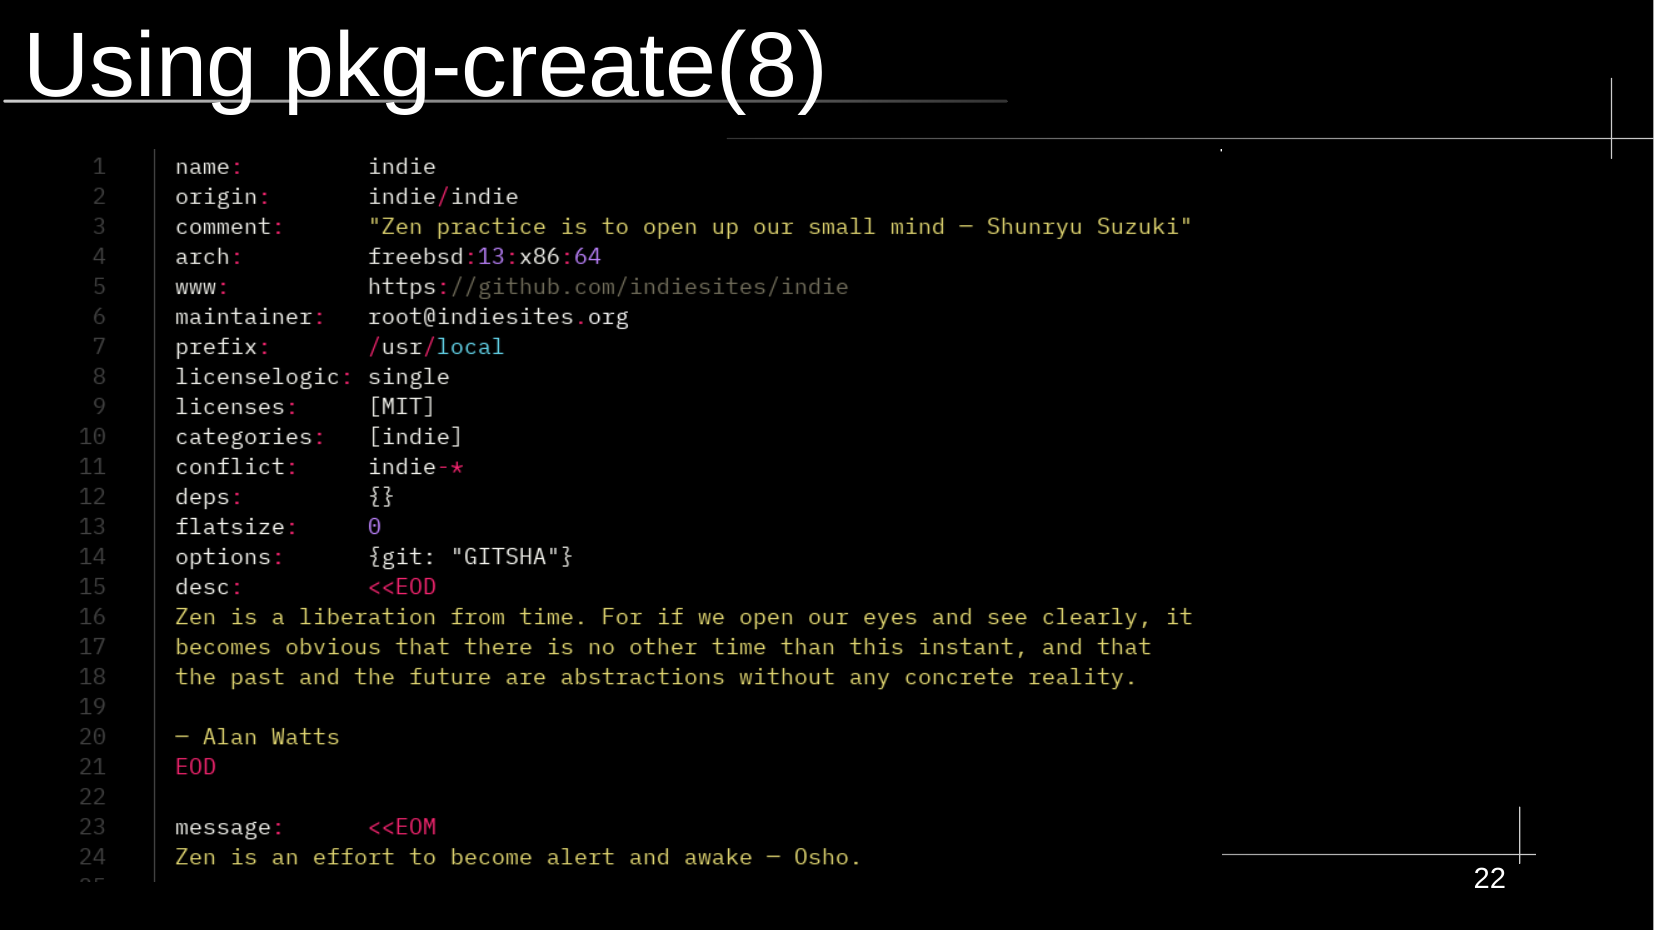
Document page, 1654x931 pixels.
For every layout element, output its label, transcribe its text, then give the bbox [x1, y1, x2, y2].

title Using pkg-create(8) [23, 11, 1589, 119]
picture [59, 149, 1222, 882]
